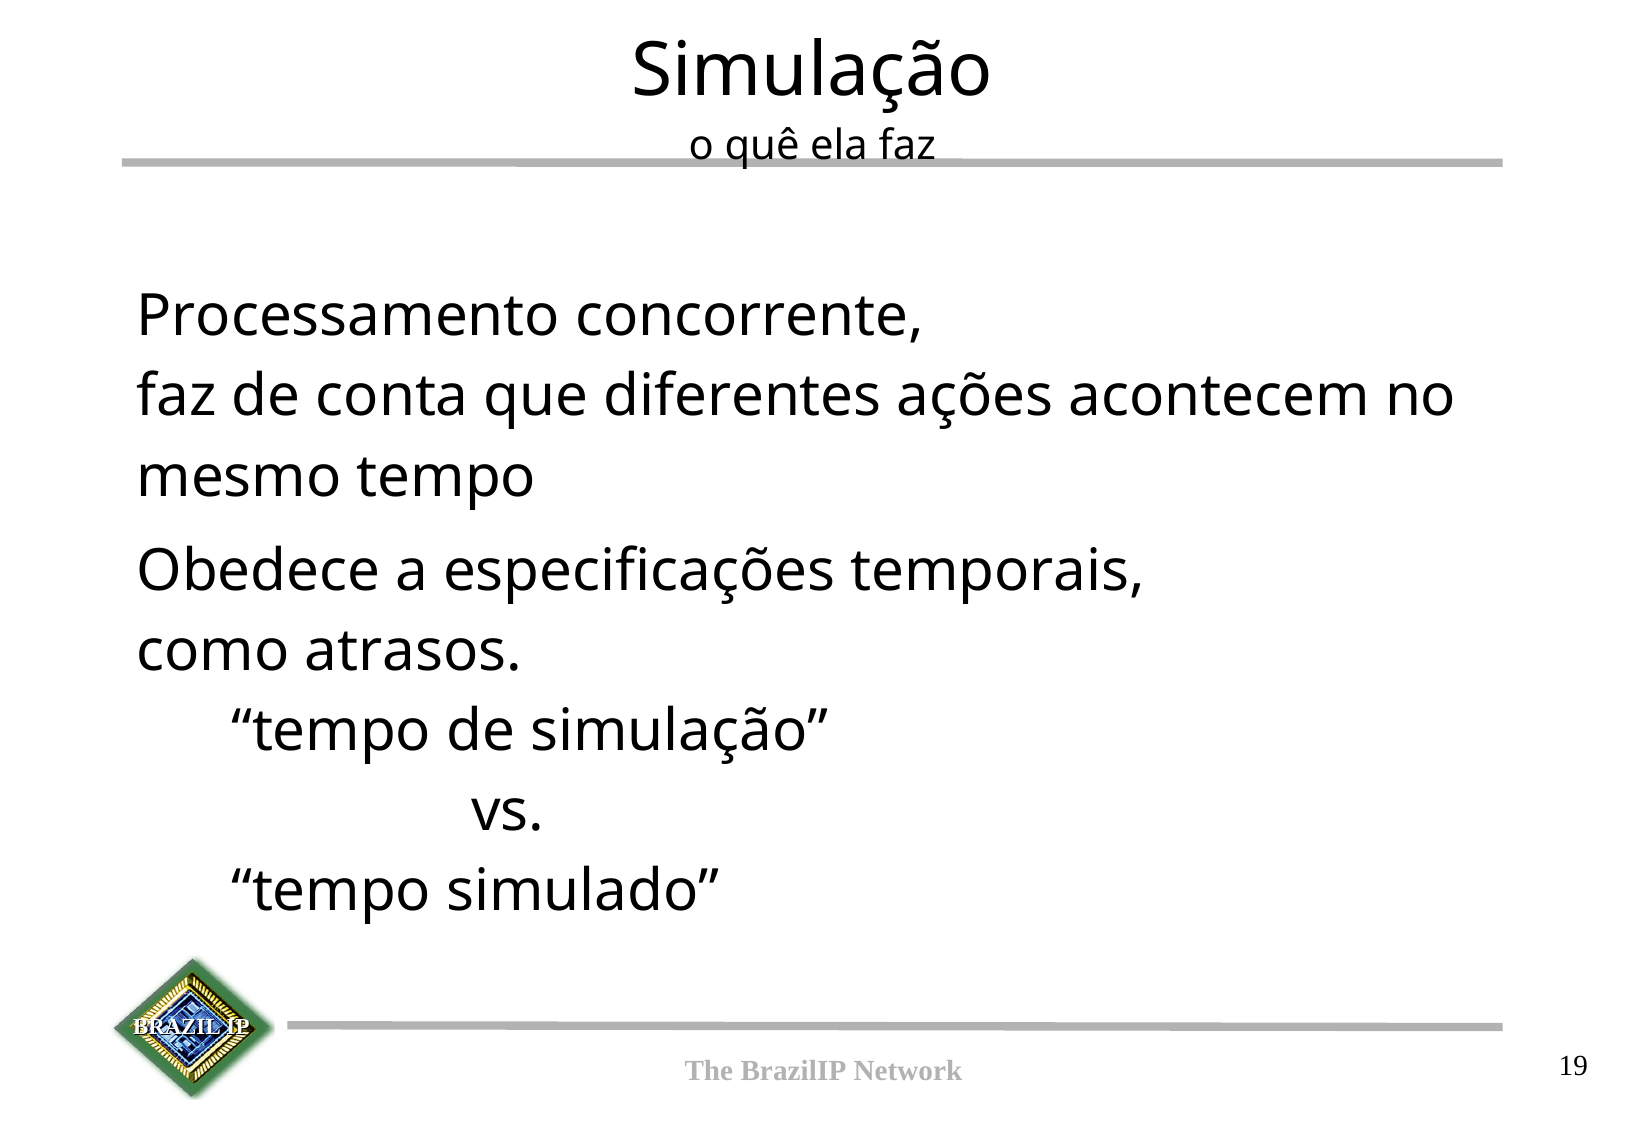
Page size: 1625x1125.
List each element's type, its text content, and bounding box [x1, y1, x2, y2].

list Processamento concorrente, faz de conta que diferentes ações acontecem no mesmo tempo Obedece a especificações temporais, como atrasos. “tempo de simulação” vs. “tempo simulado” [121, 265, 1503, 917]
title Simulação o quê ela faz [121, 15, 1503, 172]
picture [108, 953, 275, 1100]
